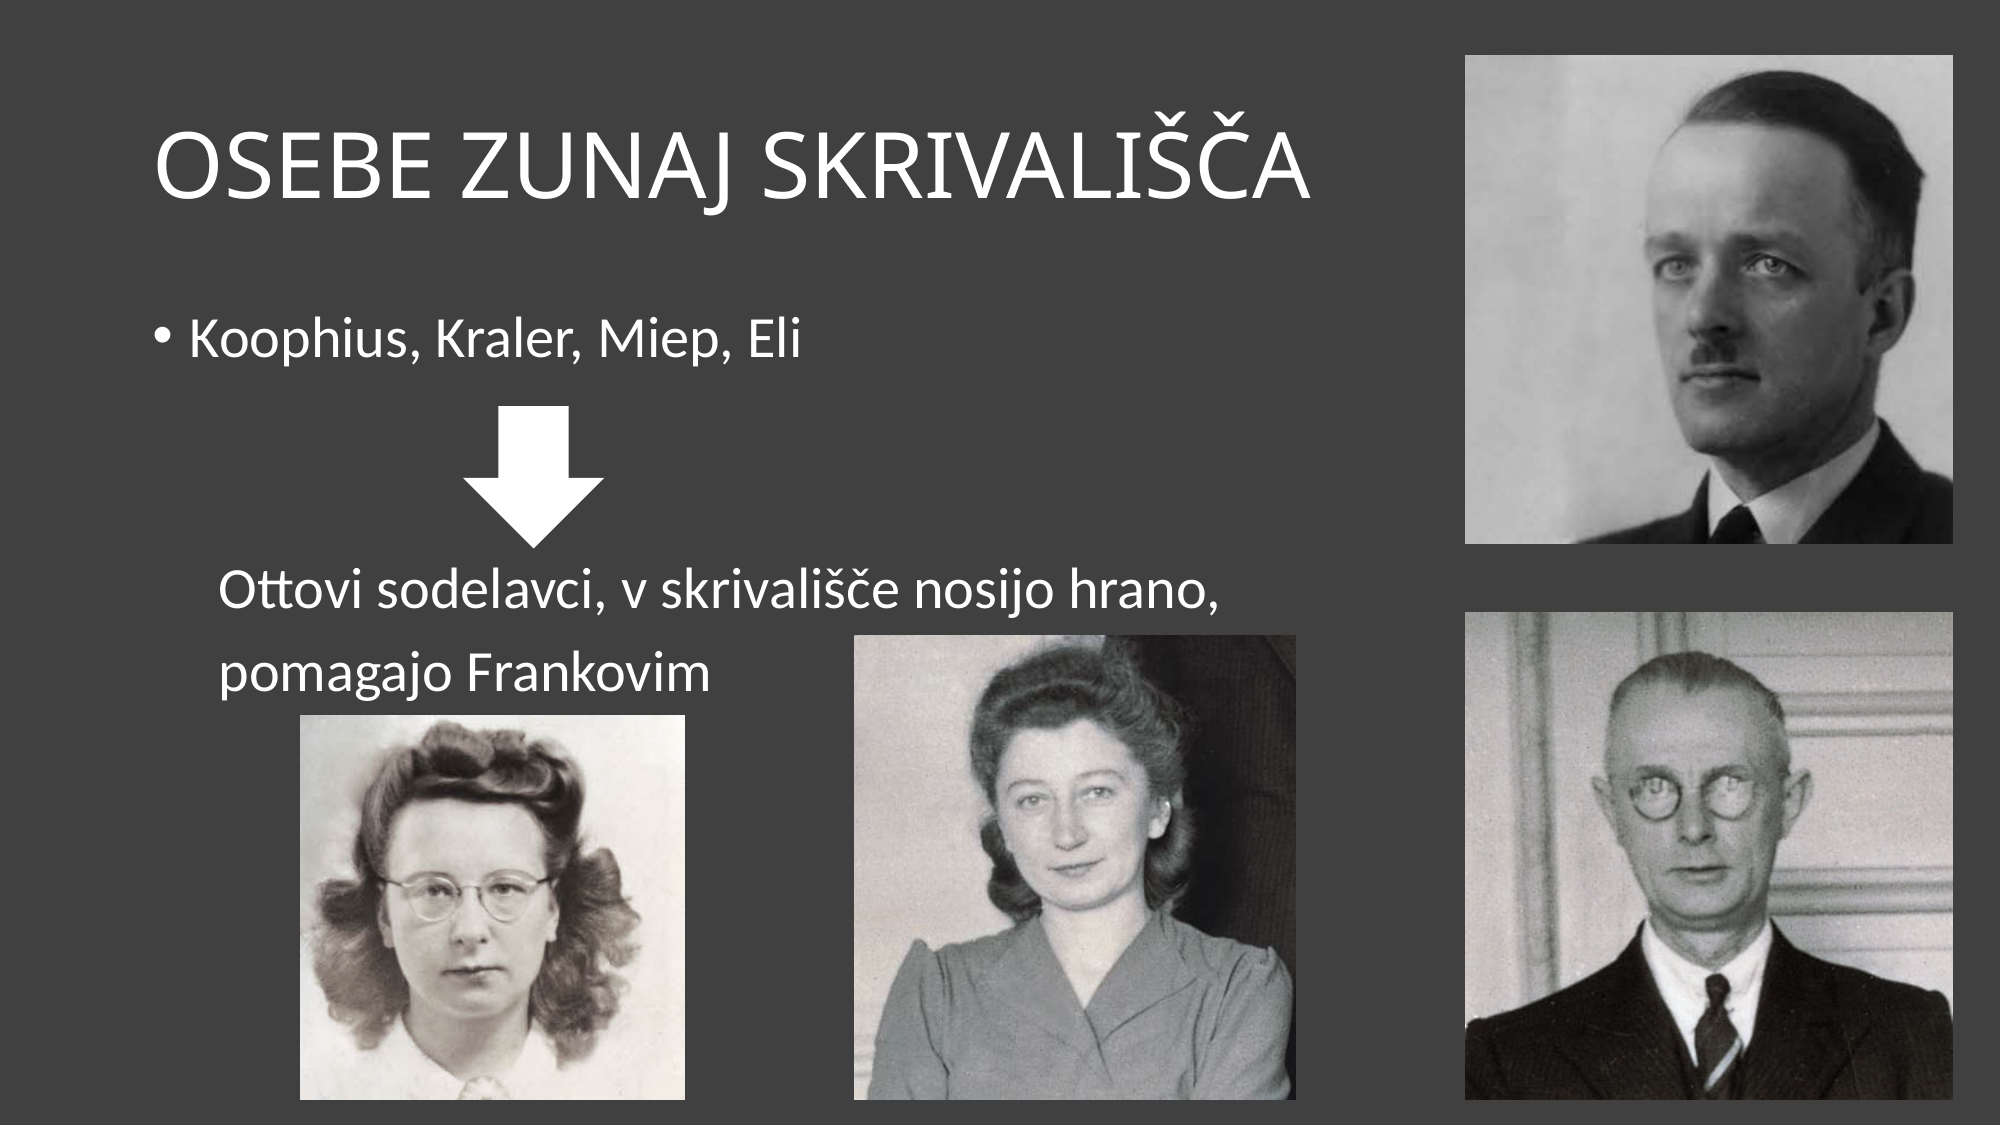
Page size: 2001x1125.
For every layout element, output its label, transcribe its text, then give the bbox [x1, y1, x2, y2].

picture [300, 715, 685, 1100]
title OSEBE ZUNAJ SKRIVALIŠČA [137, 59, 1465, 278]
text_box [465, 407, 602, 548]
picture [854, 635, 1296, 1100]
picture [1465, 612, 1953, 1100]
picture [1465, 55, 1953, 544]
list Koophius, Kraler, Miep, Eli Ottovi sodelavci, v skrivališče nosijo hrano, pomagajo Frankovim [137, 299, 1863, 1014]
